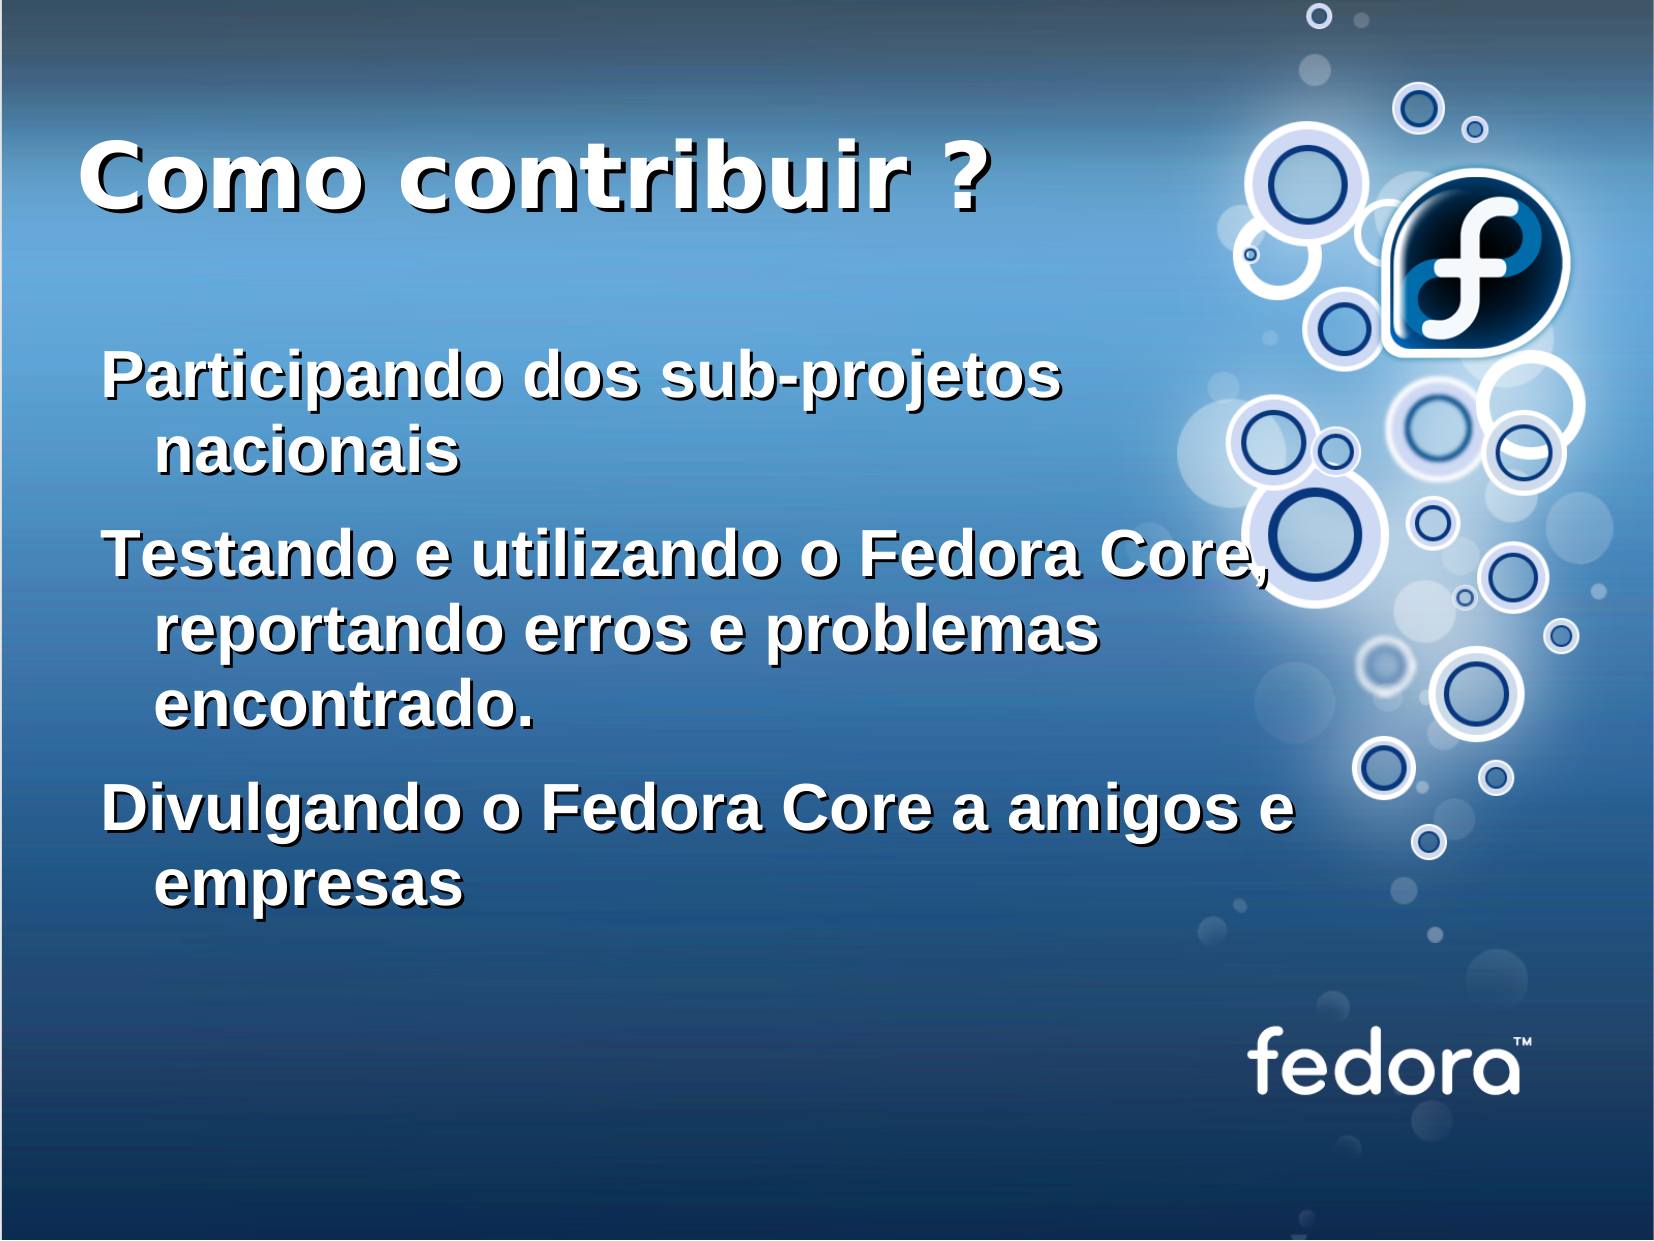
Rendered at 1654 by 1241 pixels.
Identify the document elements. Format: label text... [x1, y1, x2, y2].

title Como contribuir ? [76, 73, 1565, 281]
picture [1, 0, 1654, 1240]
list Participando dos sub-projetos nacionais Testando e utilizando o Fedora Core, reportando erros e problemas encontrado. Divulgando o Fedora Core a amigos e empresas [82, 337, 1300, 1156]
